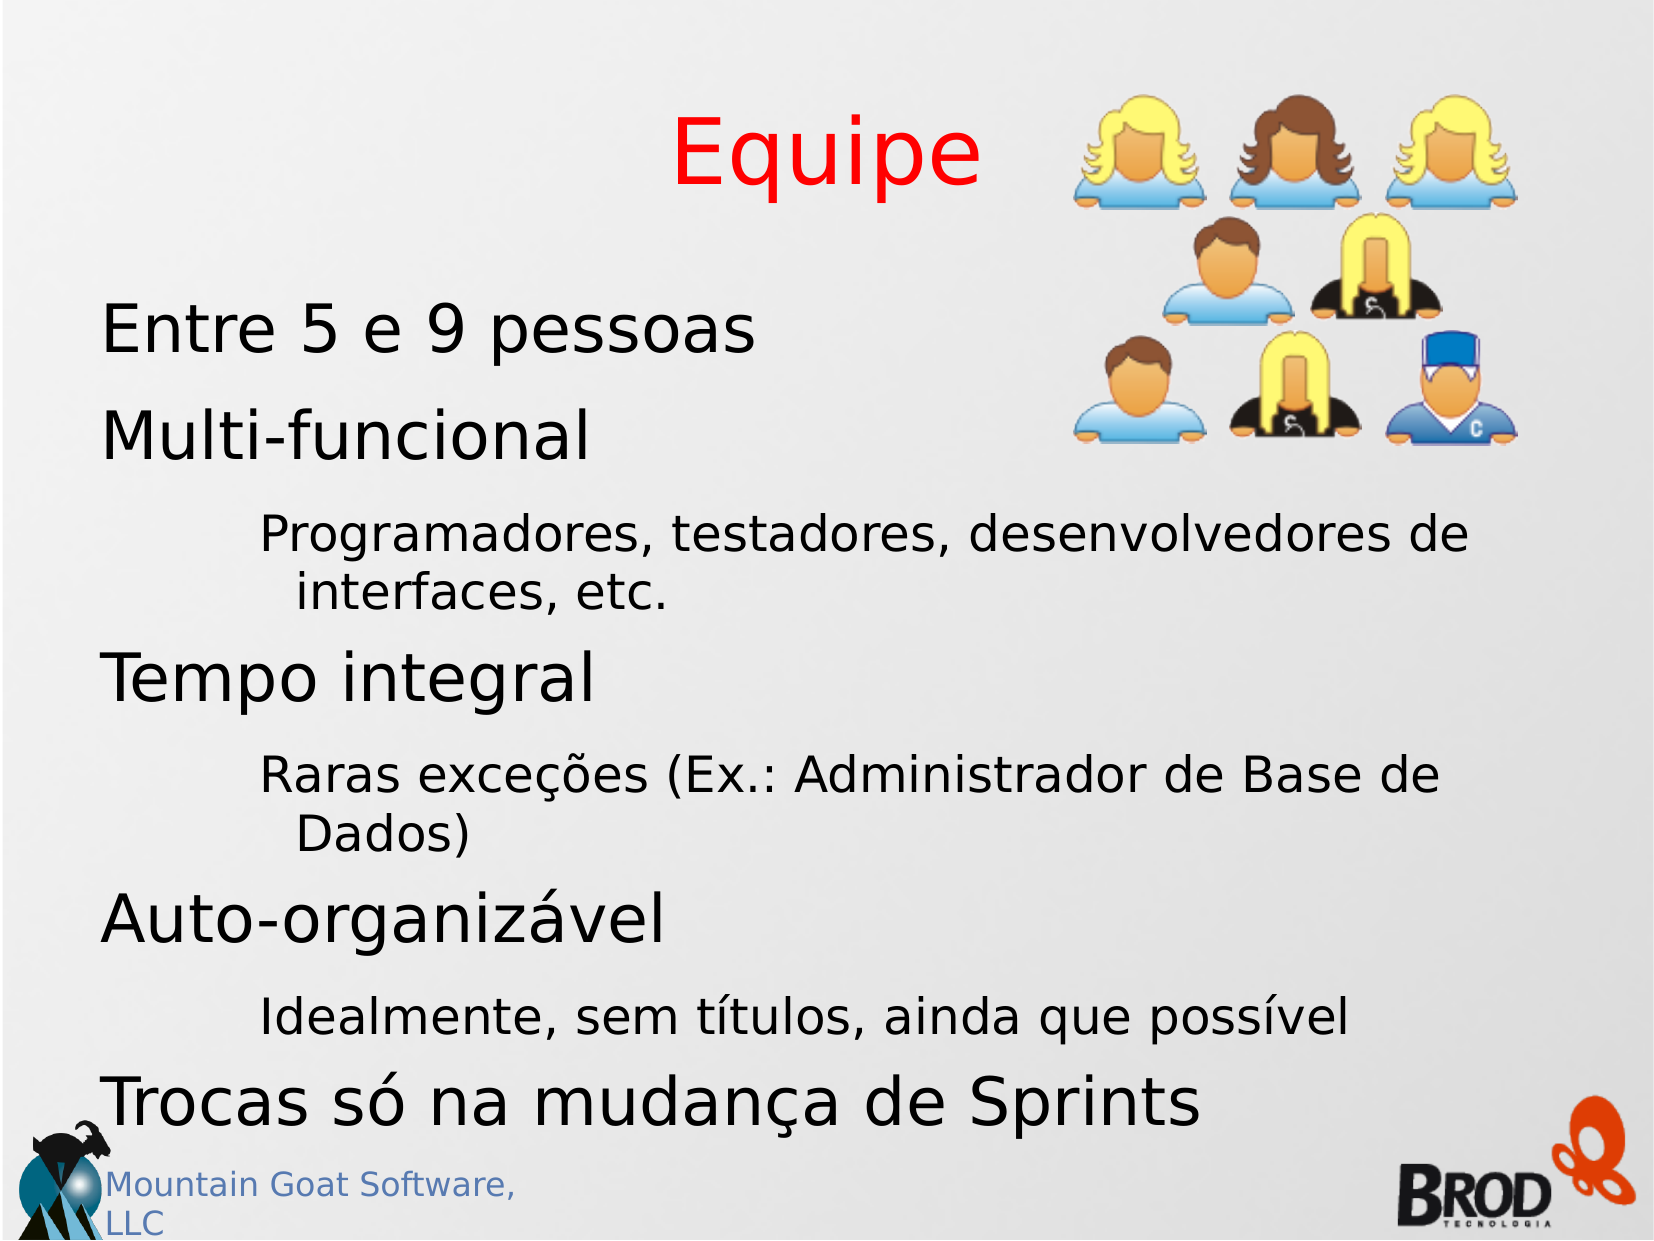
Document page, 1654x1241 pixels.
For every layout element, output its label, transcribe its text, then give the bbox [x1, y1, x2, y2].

picture [2, 0, 1654, 1241]
list Entre 5 e 9 pessoas Multi-funcional Programadores, testadores, desenvolvedores de interfaces, etc. Tempo integral Raras exceções (Ex.: Administrador de Base de Dados) Auto-organizável Idealmente, sem títulos, ainda que possível Trocas só na mudança de Sprints [82, 290, 1571, 1142]
title Equipe [82, 56, 1571, 250]
